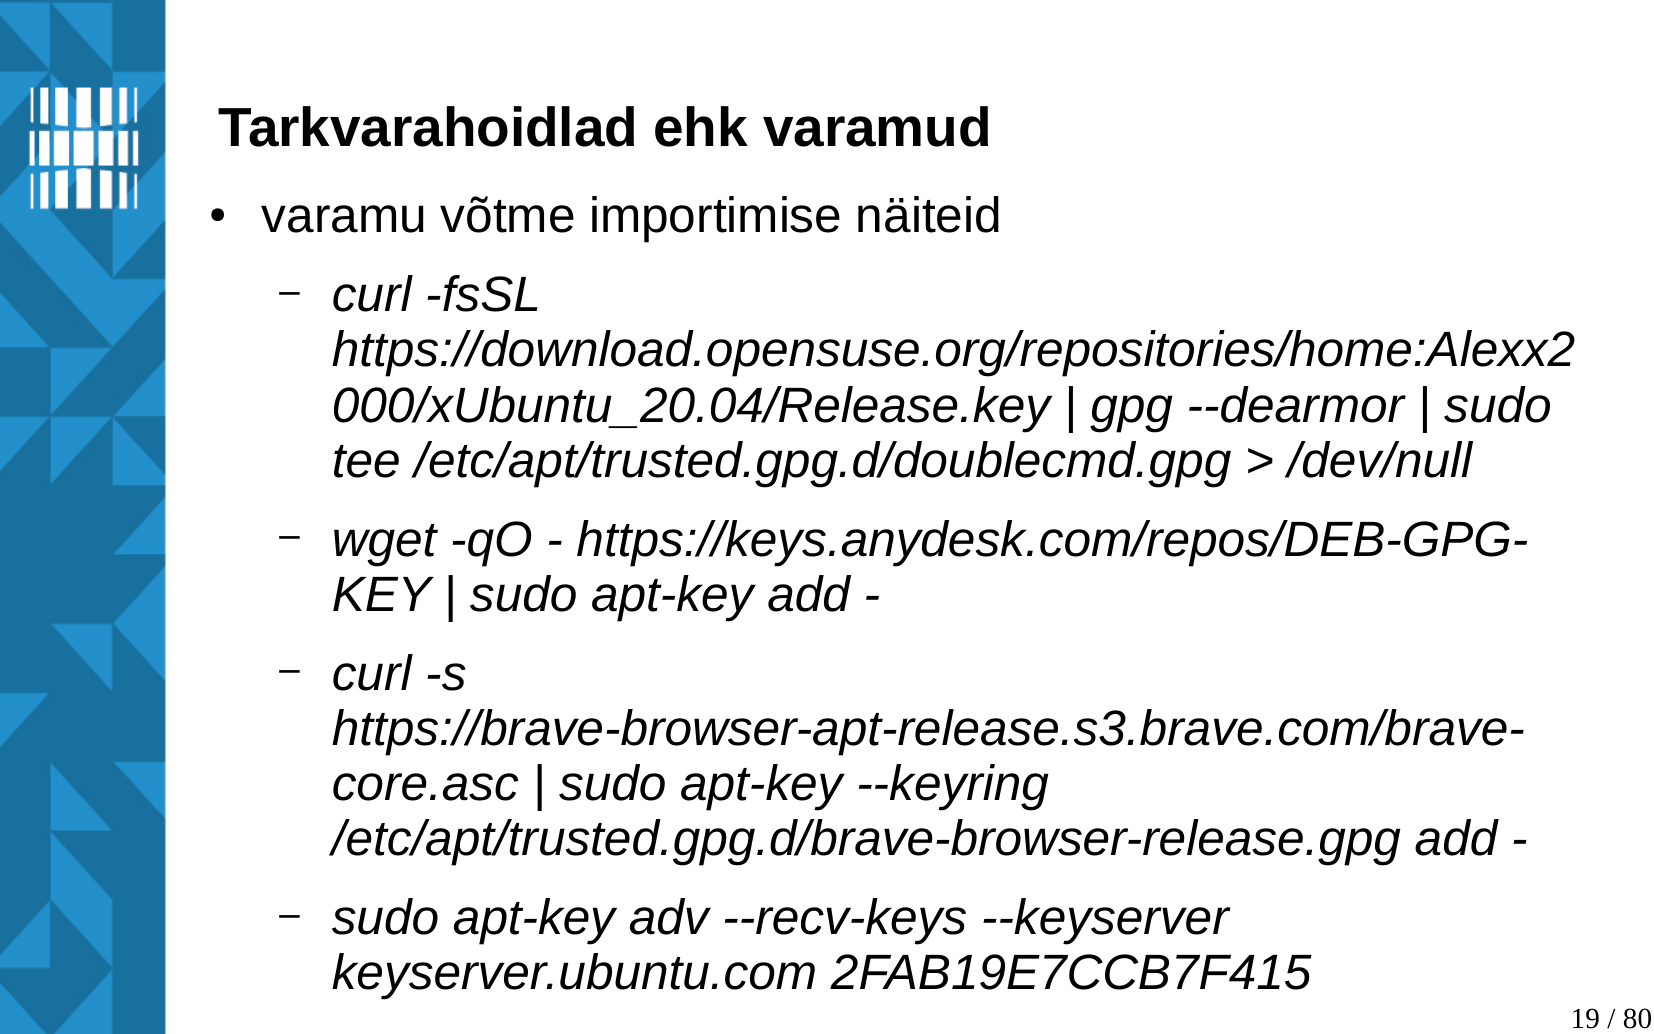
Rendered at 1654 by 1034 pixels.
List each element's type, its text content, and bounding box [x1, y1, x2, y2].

list varamu võtme importimise näiteid curl -fsSL https://download.opensuse.org/repositories/home:Alexx2000/xUbuntu_20.04/Release.key | gpg --dearmor | sudo tee /etc/apt/trusted.gpg.d/doublecmd.gpg > /dev/null wget -qO - https://keys.anydesk.com/repos/DEB-GPG-KEY | sudo apt-key add - curl -s https://brave-browser-apt-release.s3.brave.com/brave-core.asc | sudo apt-key --keyring /etc/apt/trusted.gpg.d/brave-browser-release.gpg add - sudo apt-key adv --recv-keys --keyserver keyserver.ubuntu.com 2FAB19E7CCB7F415 [191, 188, 1595, 1004]
title Tarkvarahoidlad ehk varamud [218, 41, 1536, 188]
